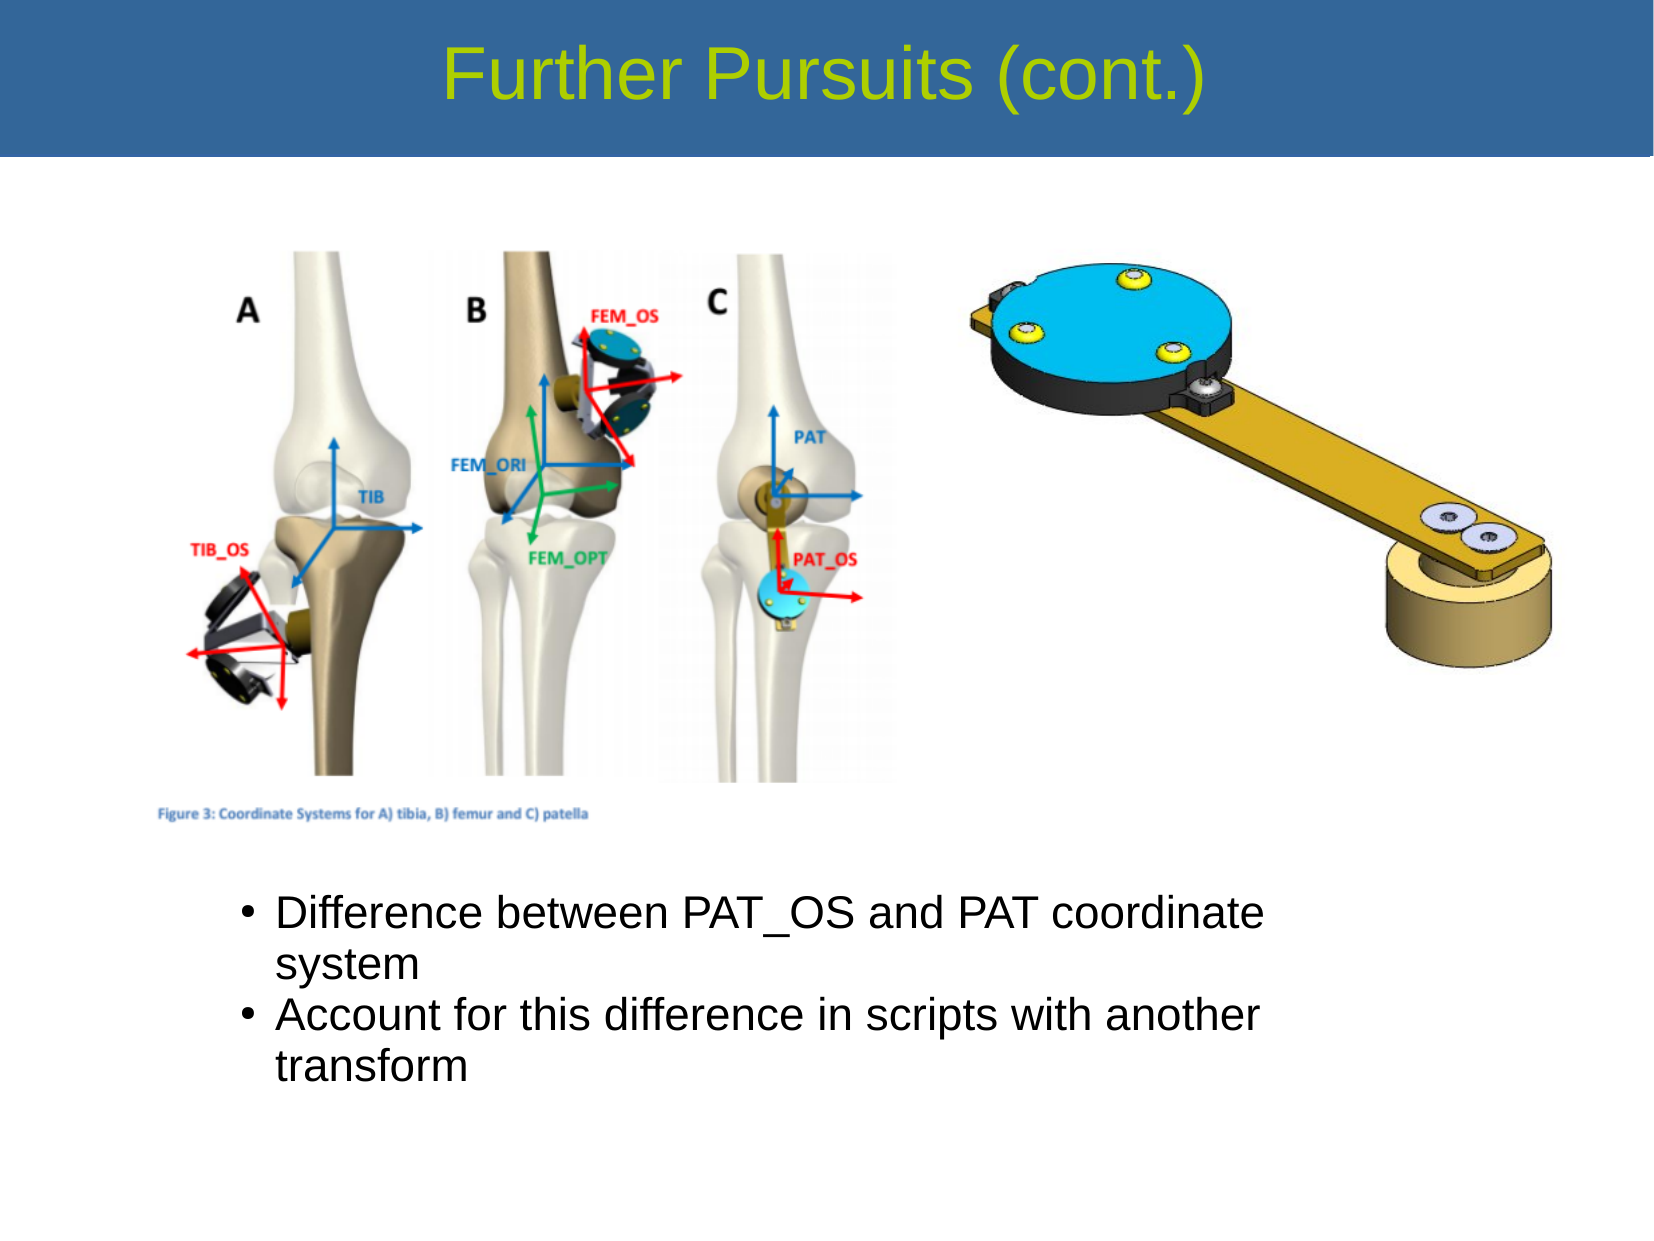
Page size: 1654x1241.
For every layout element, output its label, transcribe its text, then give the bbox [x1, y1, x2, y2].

text_box Further Pursuits (cont.) [0, 24, 1651, 123]
text_box [0, 0, 1654, 156]
text_box Difference between PAT_OS and PAT coordinate system Account for this difference in scripts with another transform [225, 879, 1411, 1100]
picture [60, 157, 1576, 886]
